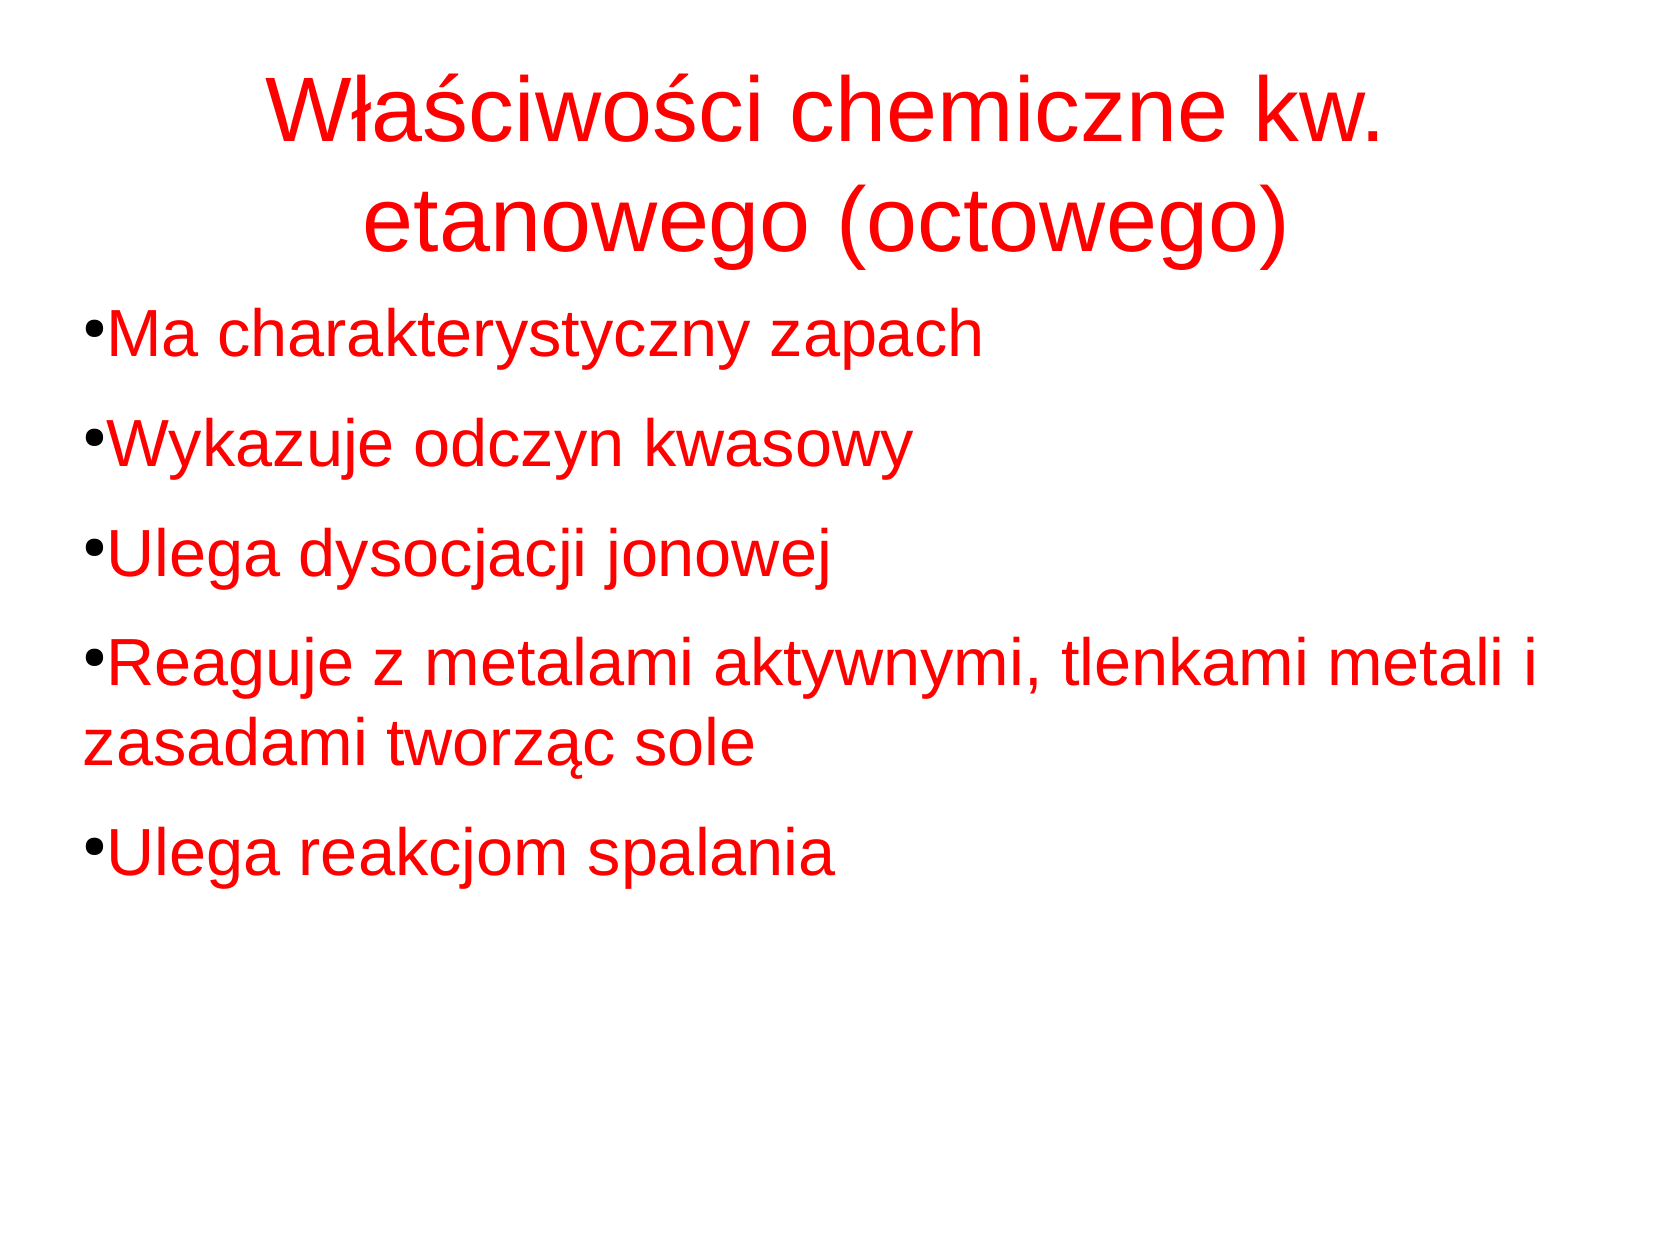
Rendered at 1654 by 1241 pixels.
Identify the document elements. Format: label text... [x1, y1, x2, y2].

list Ma charakterystyczny zapach Wykazuje odczyn kwasowy Ulega dysocjacji jonowej Reaguje z metalami aktywnymi, tlenkami metali i zasadami tworząc sole Ulega reakcjom spalania [82, 290, 1571, 1109]
title Właściwości chemiczne kw. etanowego (octowego) [82, 49, 1571, 257]
